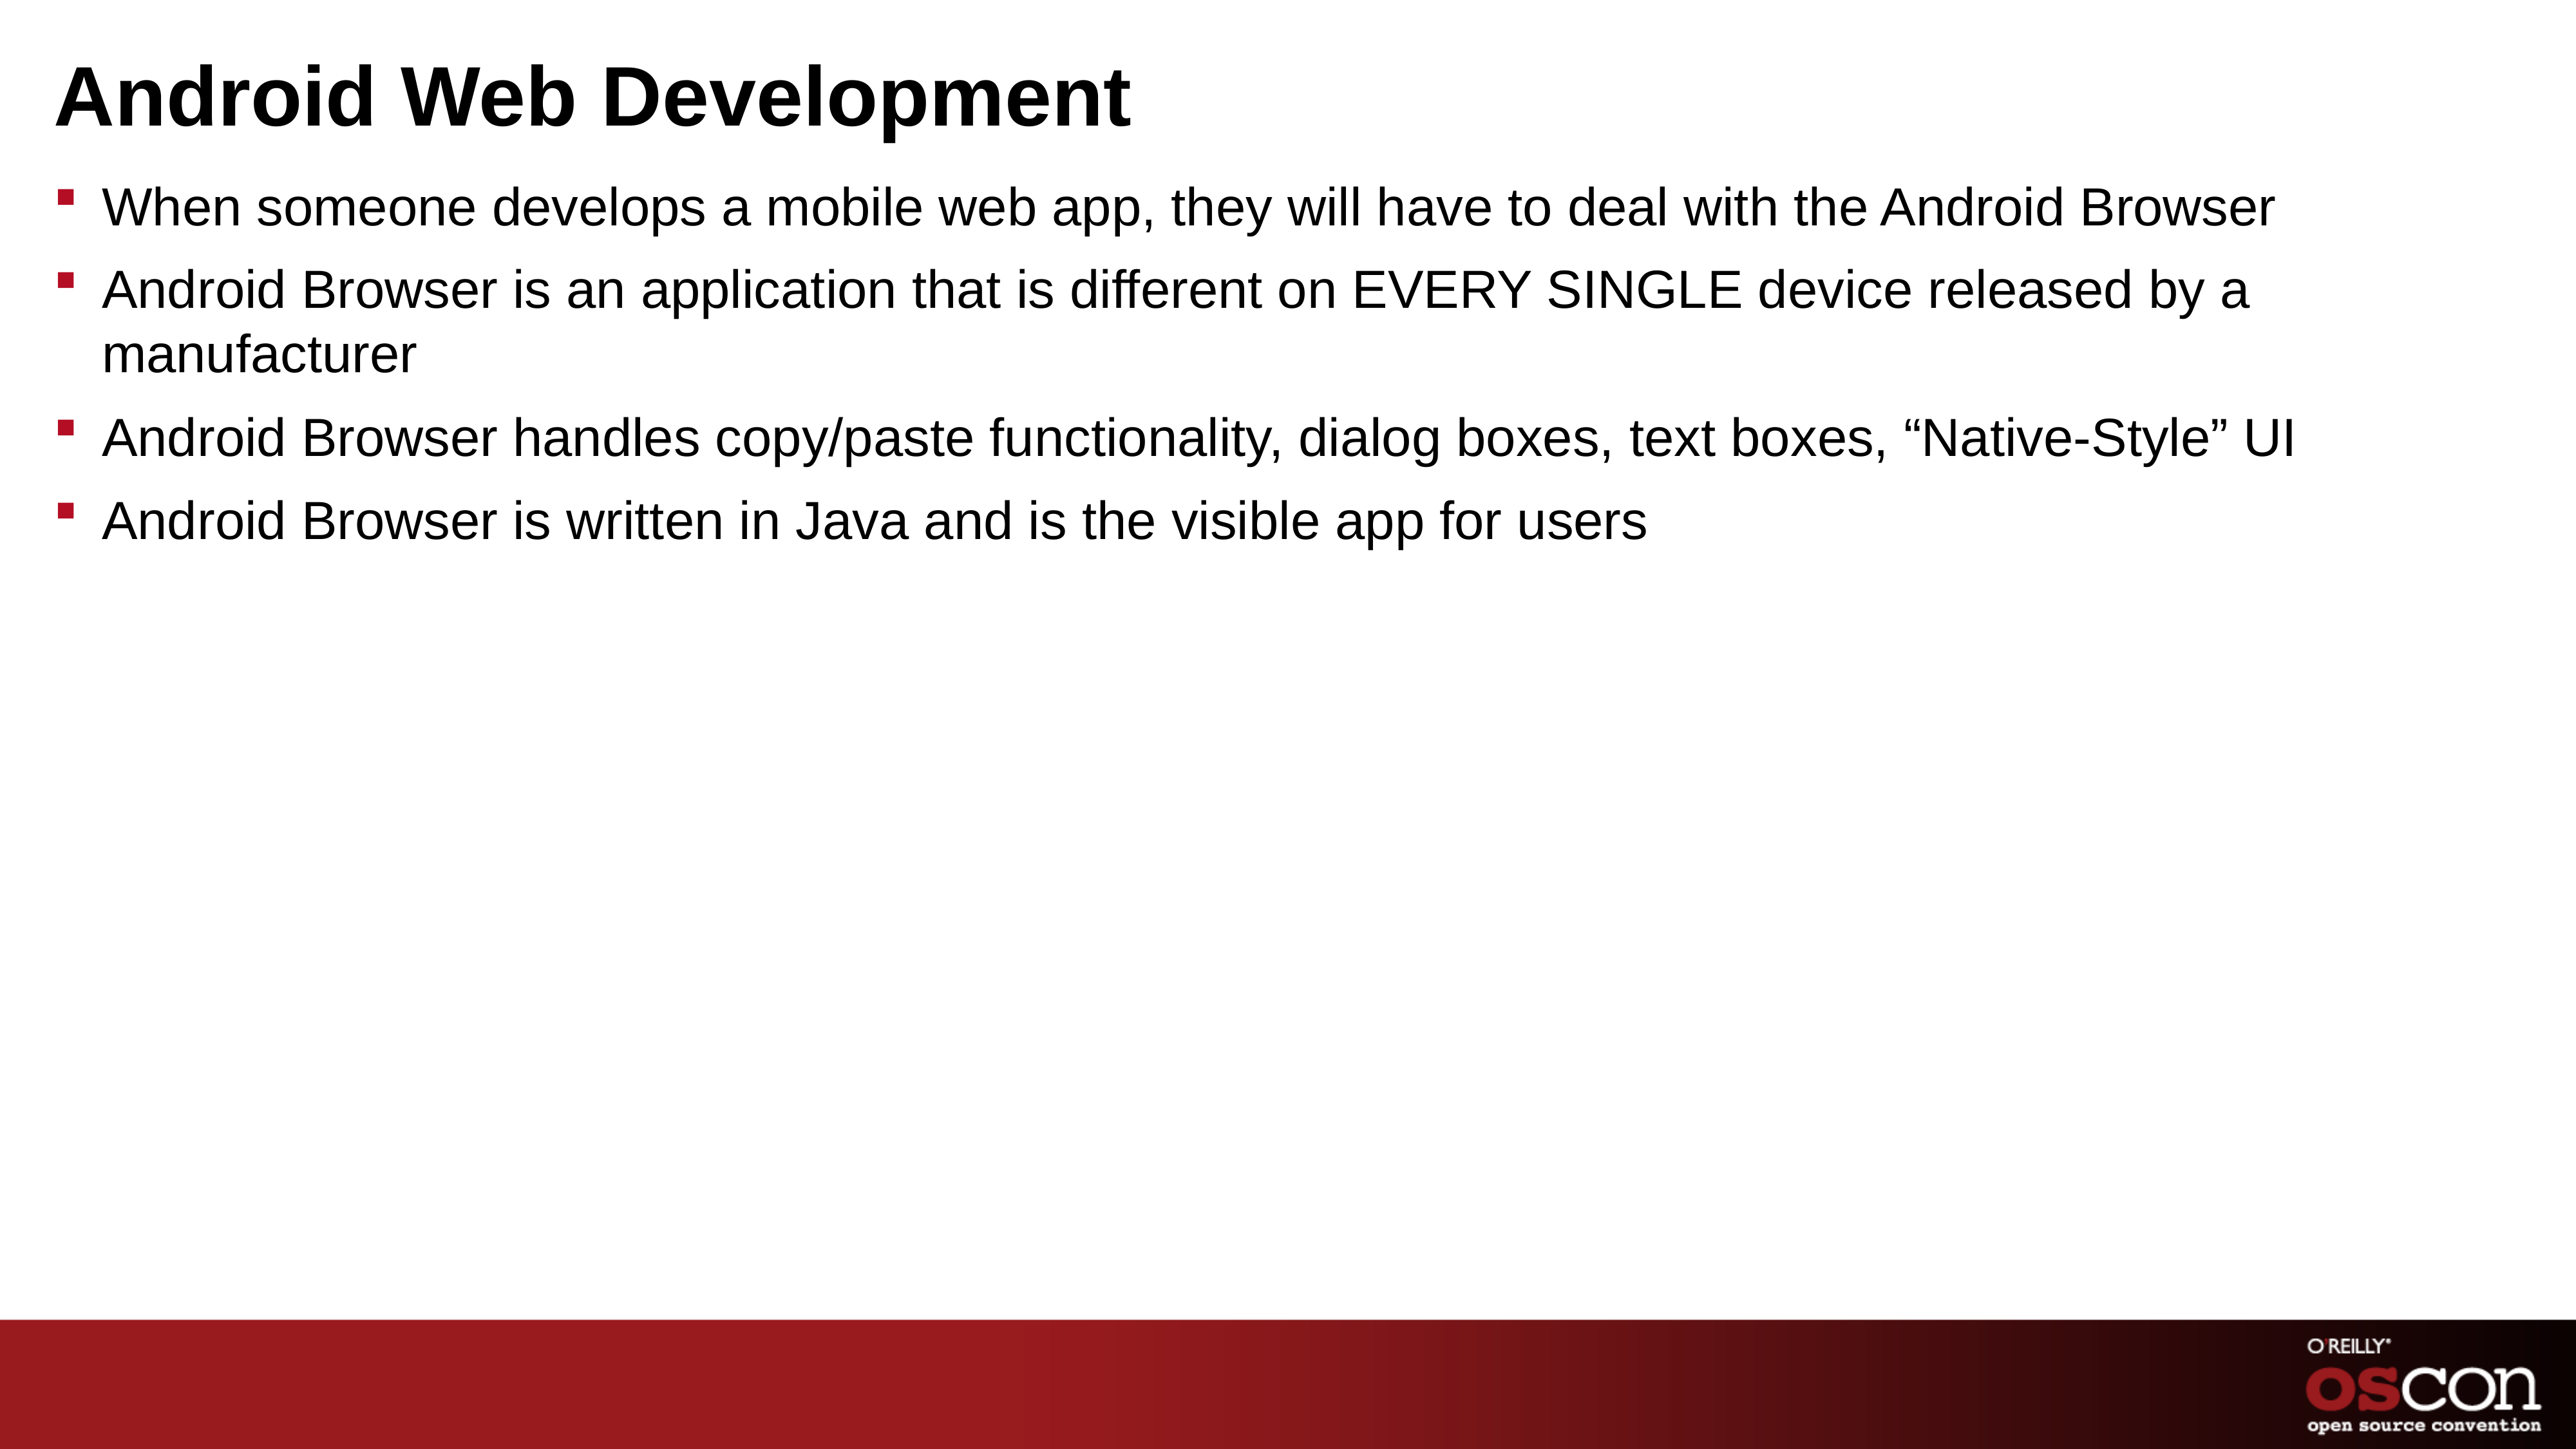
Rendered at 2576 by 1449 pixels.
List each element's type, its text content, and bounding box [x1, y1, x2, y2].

title Android Web Development [48, 17, 2514, 166]
picture [0, 0, 2576, 1449]
list When someone develops a mobile web app, they will have to deal with the Android Browser Android Browser is an application that is different on EVERY SINGLE device released by a manufacturer Android Browser handles copy/paste functionality, dialog boxes, text boxes, “Native-Style” UI Android Browser is written in Java and is the visible app for users [48, 166, 2514, 1135]
